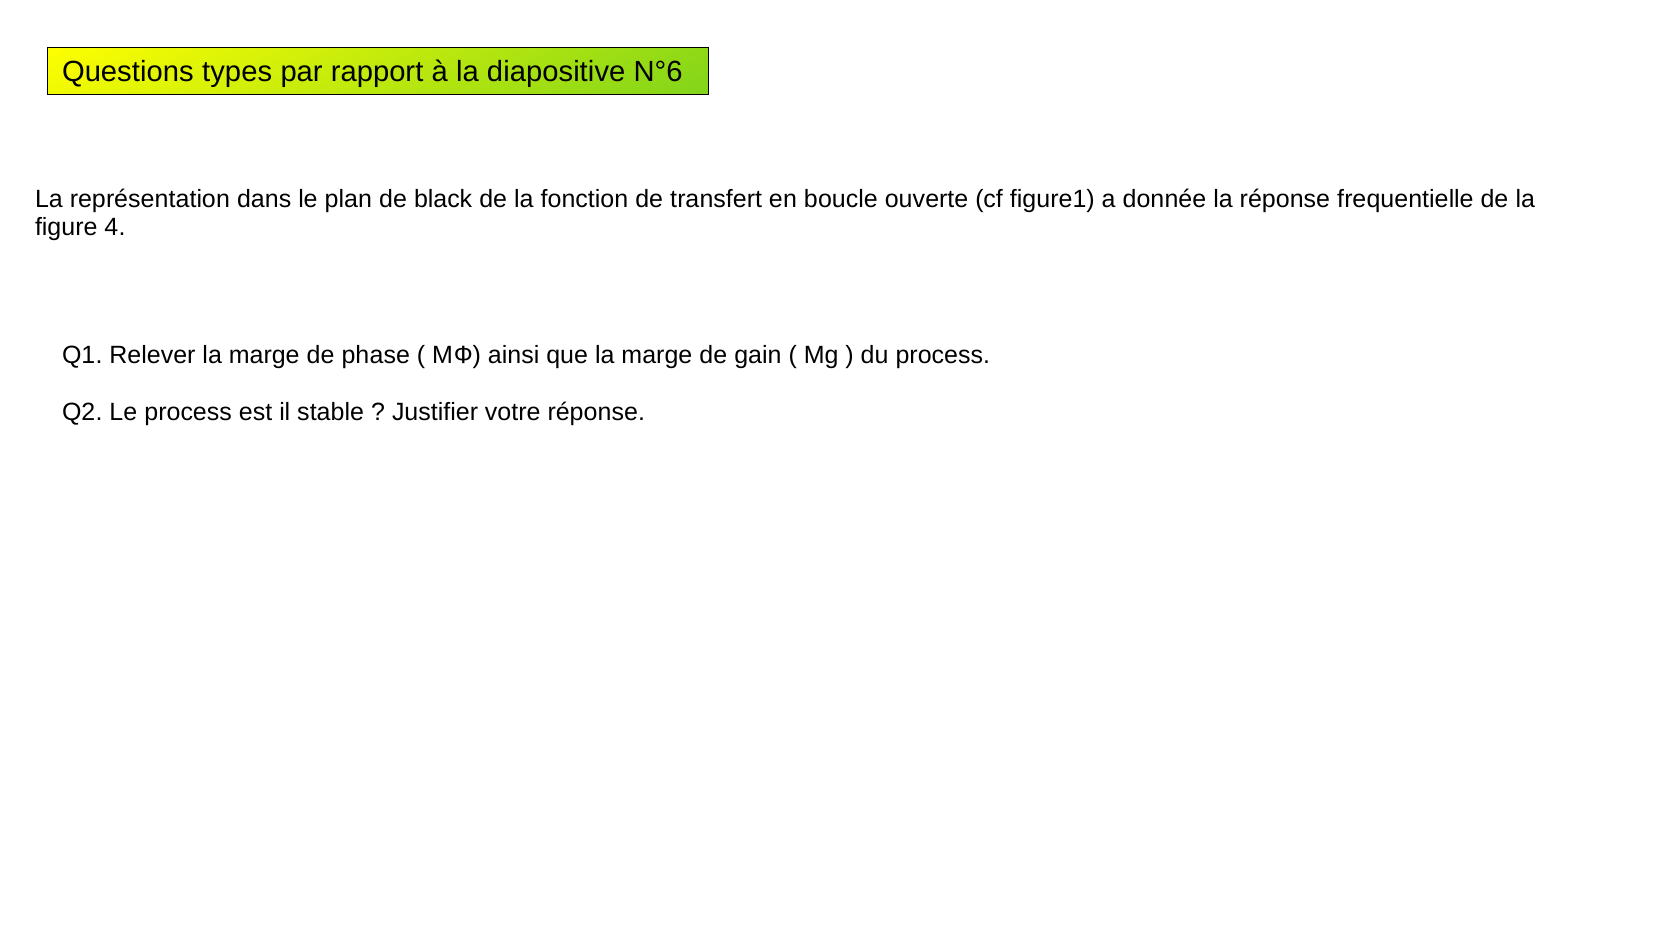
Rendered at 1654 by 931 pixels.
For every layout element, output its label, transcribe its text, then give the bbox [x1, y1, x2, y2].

text_box Questions types par rapport à la diapositive N°6 [47, 47, 709, 95]
text_box Q1. Relever la marge de phase ( MФ) ainsi que la marge de gain ( Mg ) du process. Q2. Le process est il stable ? Justifier votre réponse. [47, 333, 1430, 545]
text_box La représentation dans le plan de black de la fonction de transfert en boucle ouverte (cf figure1) a donnée la réponse frequentielle de la figure 4. [20, 177, 1607, 248]
